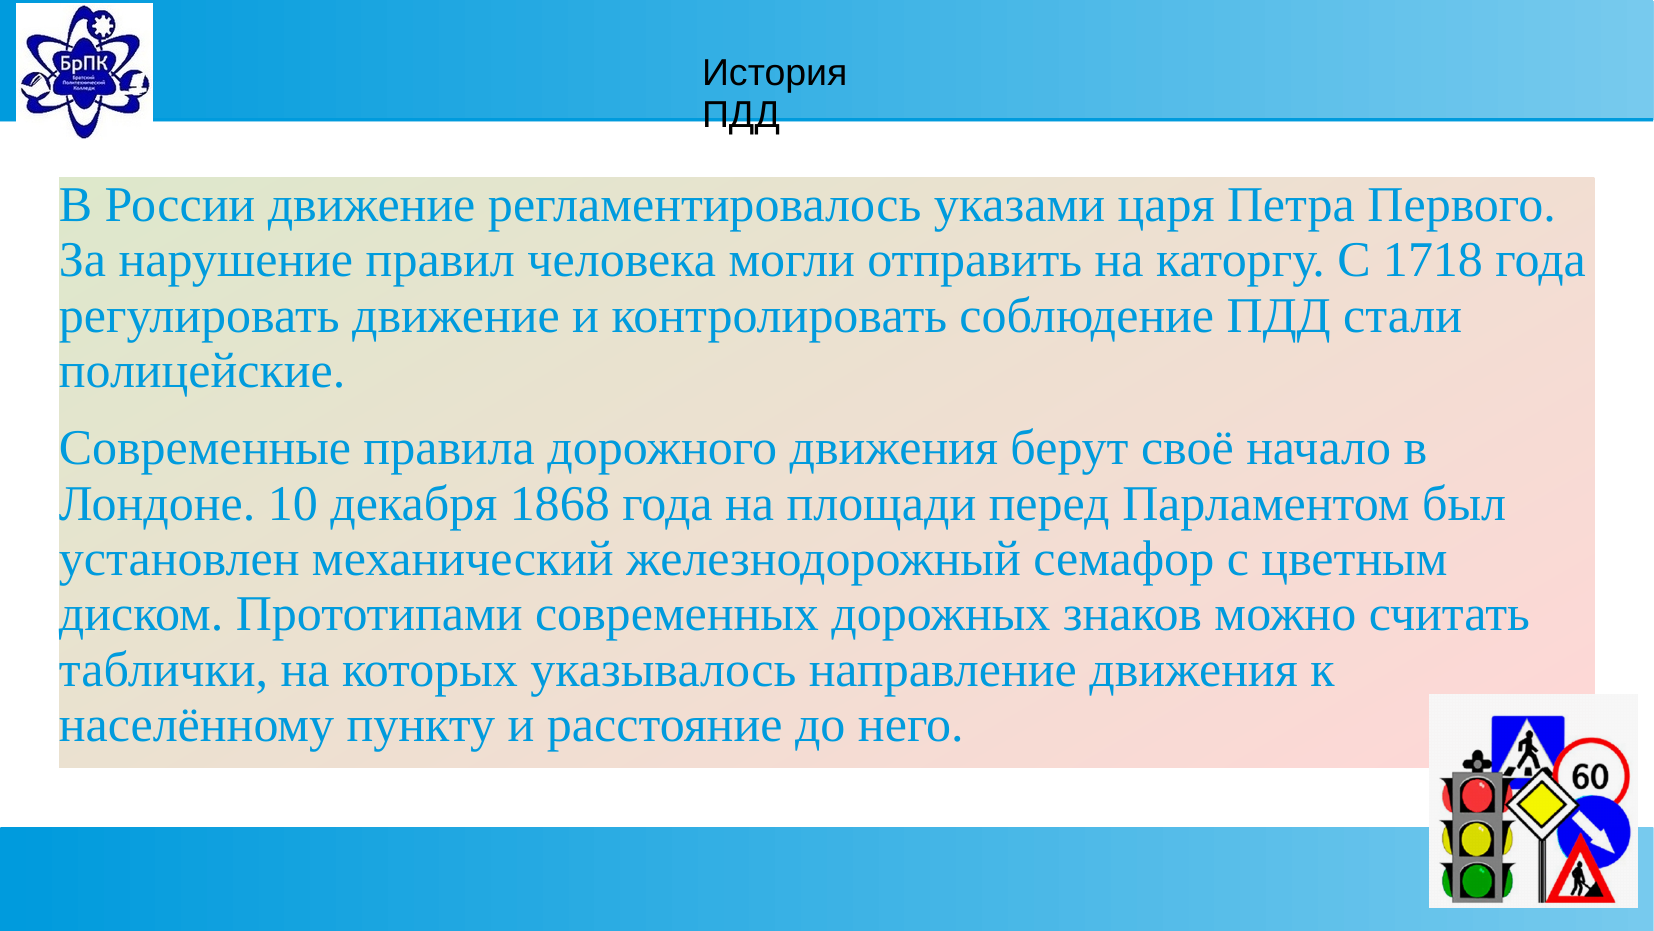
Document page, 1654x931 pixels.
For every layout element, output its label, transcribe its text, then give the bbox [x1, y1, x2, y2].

list В России движение регламентировалось указами царя Петра Первого. За нарушение правил человека могли отправить на каторгу. С 1718 года регулировать движение и контролировать соблюдение ПДД стали полицейские. Современные правила дорожного движения берут своё начало в Лондоне. 10 декабря 1868 года на площади перед Парламентом был установлен механический железнодорожный семафор с цветным диском. Прототипами современных дорожных знаков можно считать таблички, на которых указывалось направление движения к населённому пункту и расстояние до него. [59, 177, 1595, 768]
text_box История ПДД [687, 44, 951, 102]
picture [1429, 694, 1638, 908]
picture [16, 4, 153, 140]
